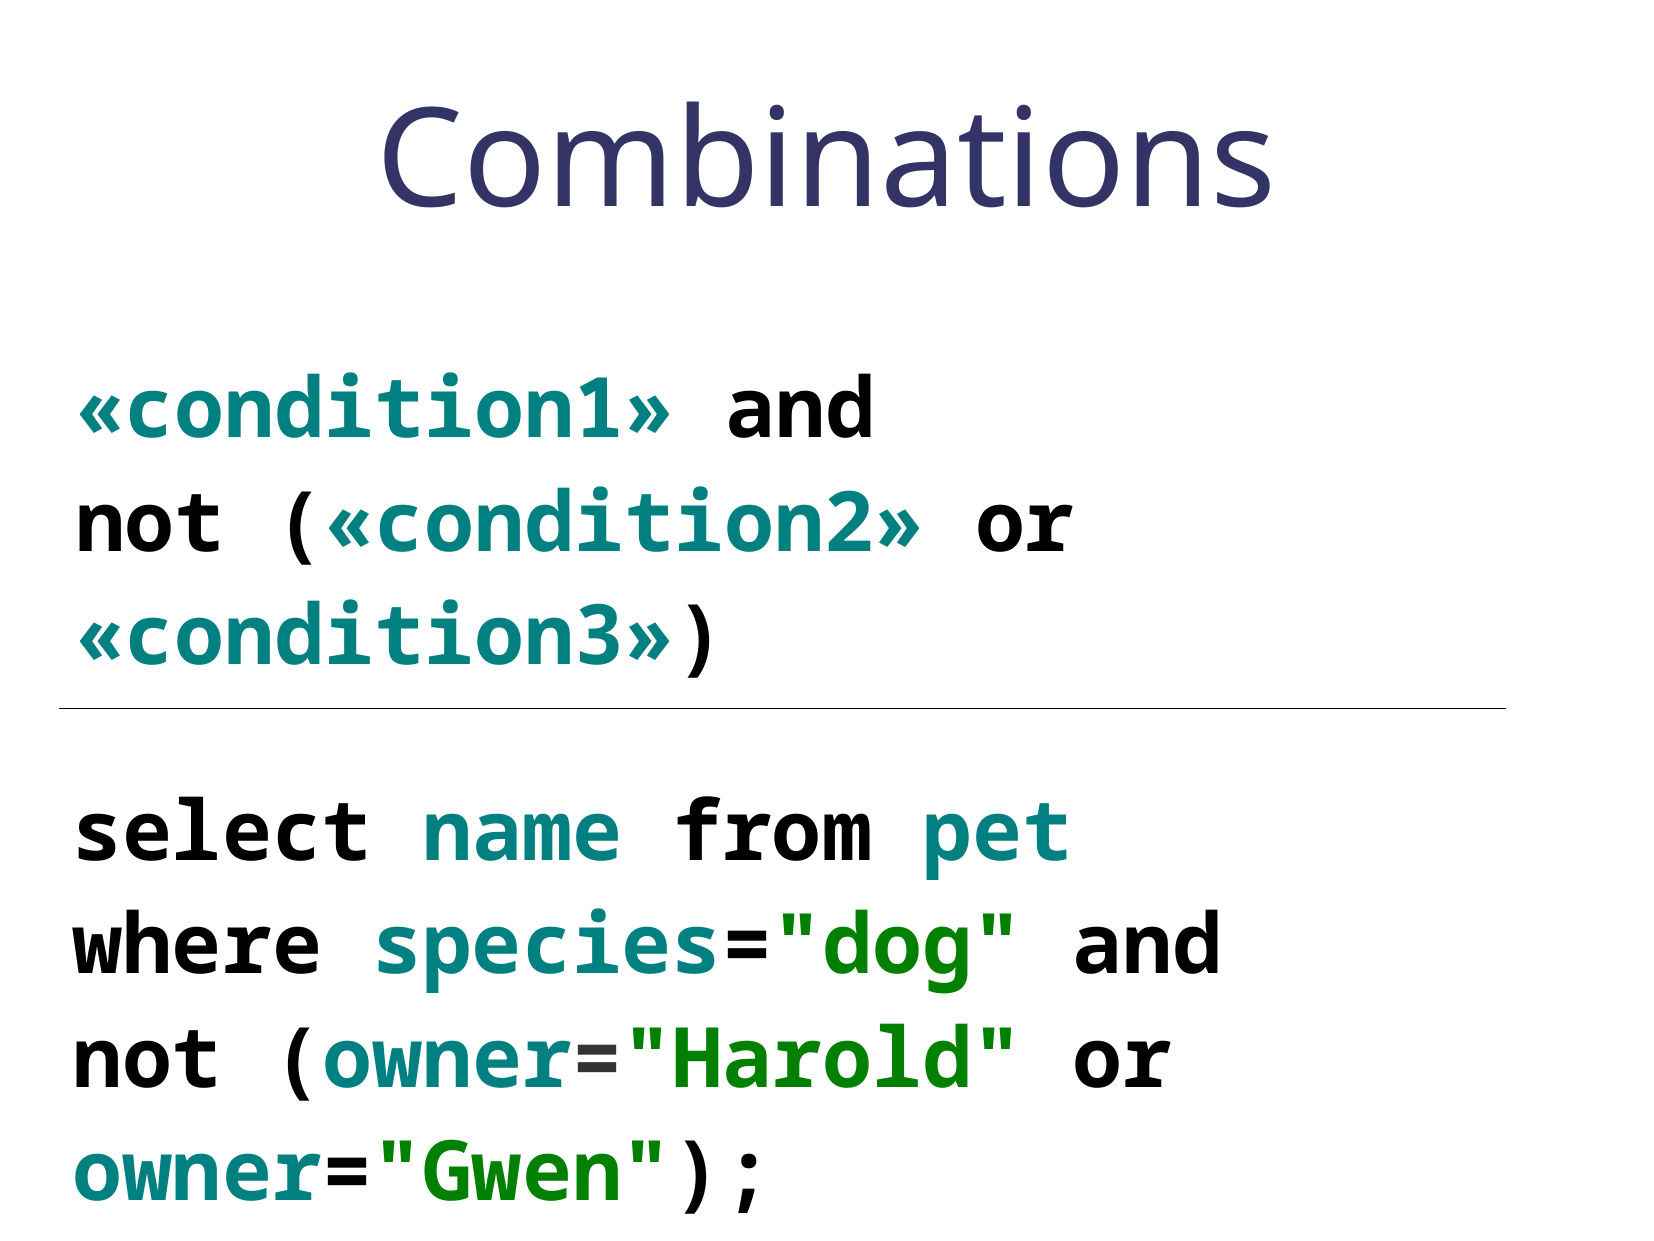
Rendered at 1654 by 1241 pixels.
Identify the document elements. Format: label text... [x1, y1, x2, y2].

subtitle «condition1» and not («condition2» or «condition3») [75, 375, 1560, 664]
text_box select name from pet where species="dog" and not (owner="Harold" or owner="Gwen"); [72, 806, 1595, 1191]
title Combinations [82, 56, 1571, 250]
